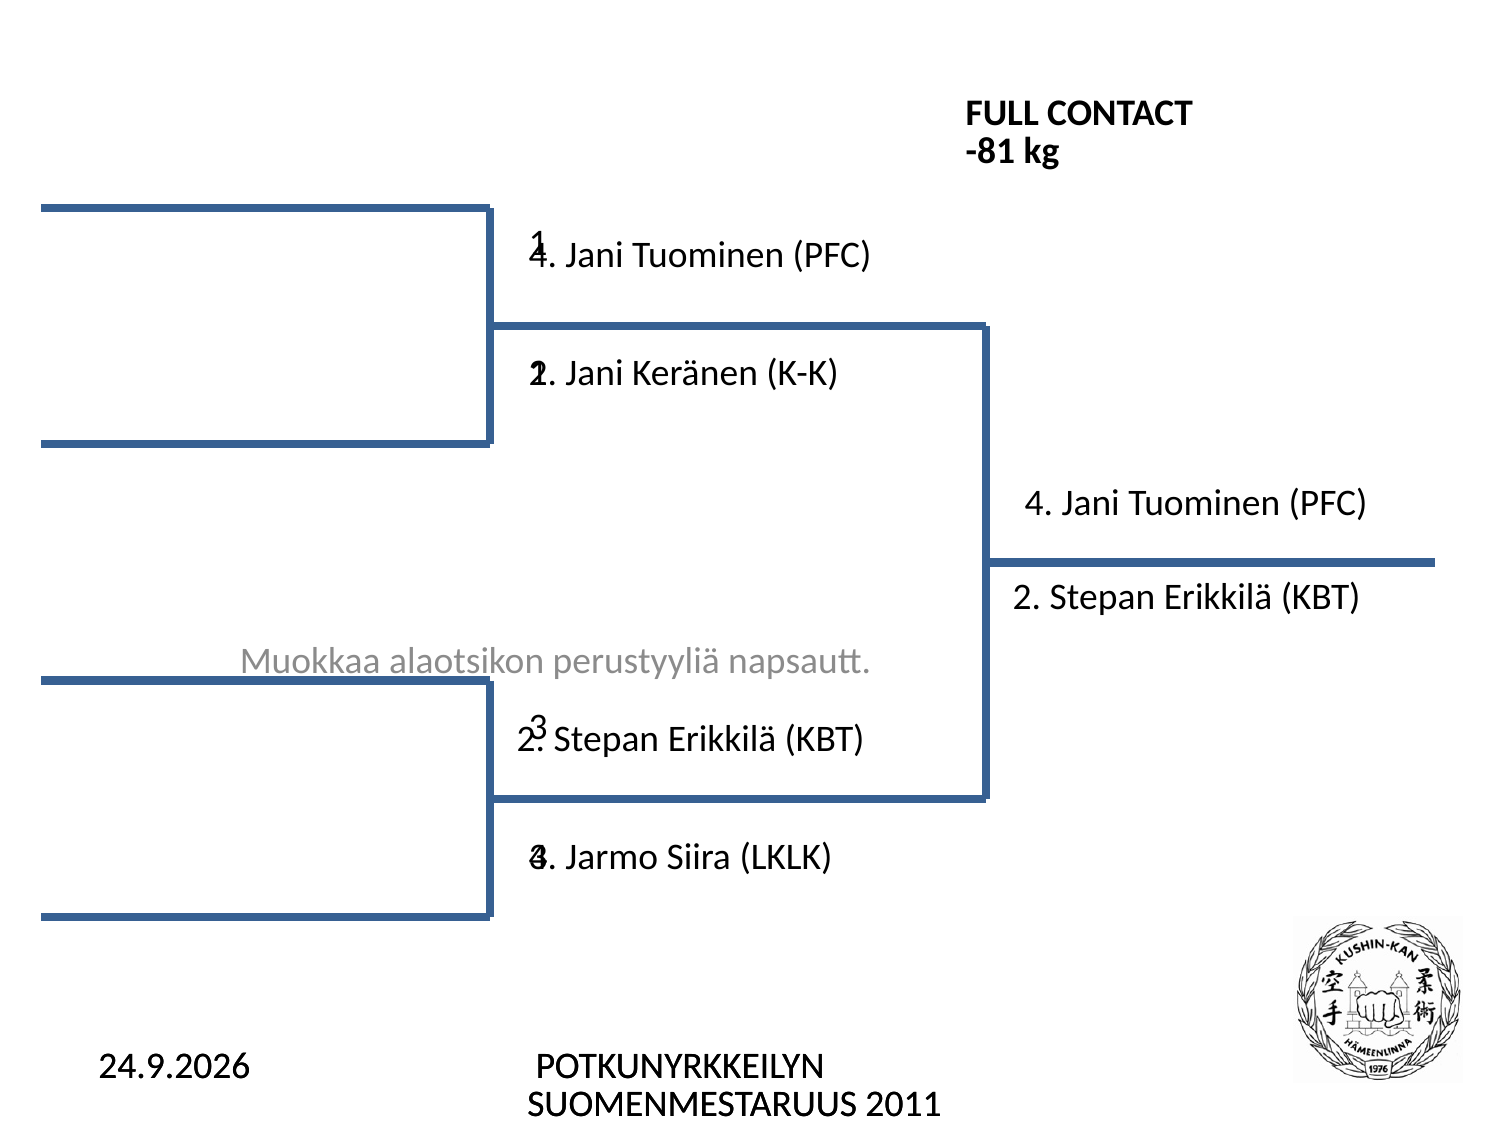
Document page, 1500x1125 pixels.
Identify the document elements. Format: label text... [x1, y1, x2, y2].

text_box 2. Stepan Erikkilä (KBT) [998, 574, 1400, 635]
text_box 4. Jani Tuominen (PFC) [1009, 479, 1412, 541]
text_box FULL CONTACT -81 kg [950, 90, 1317, 196]
text_box 4 [513, 834, 561, 895]
text_box 1 [513, 219, 550, 281]
picture [1293, 916, 1463, 1083]
text_box 3 [513, 704, 561, 765]
slide_number 8.5.2011 [75, 1042, 425, 1103]
text_box 2. Stepan Erikkilä (KBT) [501, 715, 904, 777]
footer POTKUNYRKKEILYN SUOMENMESTARUUS 2011 [512, 1042, 988, 1103]
text_box 2 [513, 349, 561, 411]
text_box 1. Jani Keränen (K-K) [561, 349, 916, 411]
text_box 3. Jarmo Siira (LKLK) [561, 834, 916, 895]
text_box 4. Jani Tuominen (PFC) [513, 231, 916, 293]
